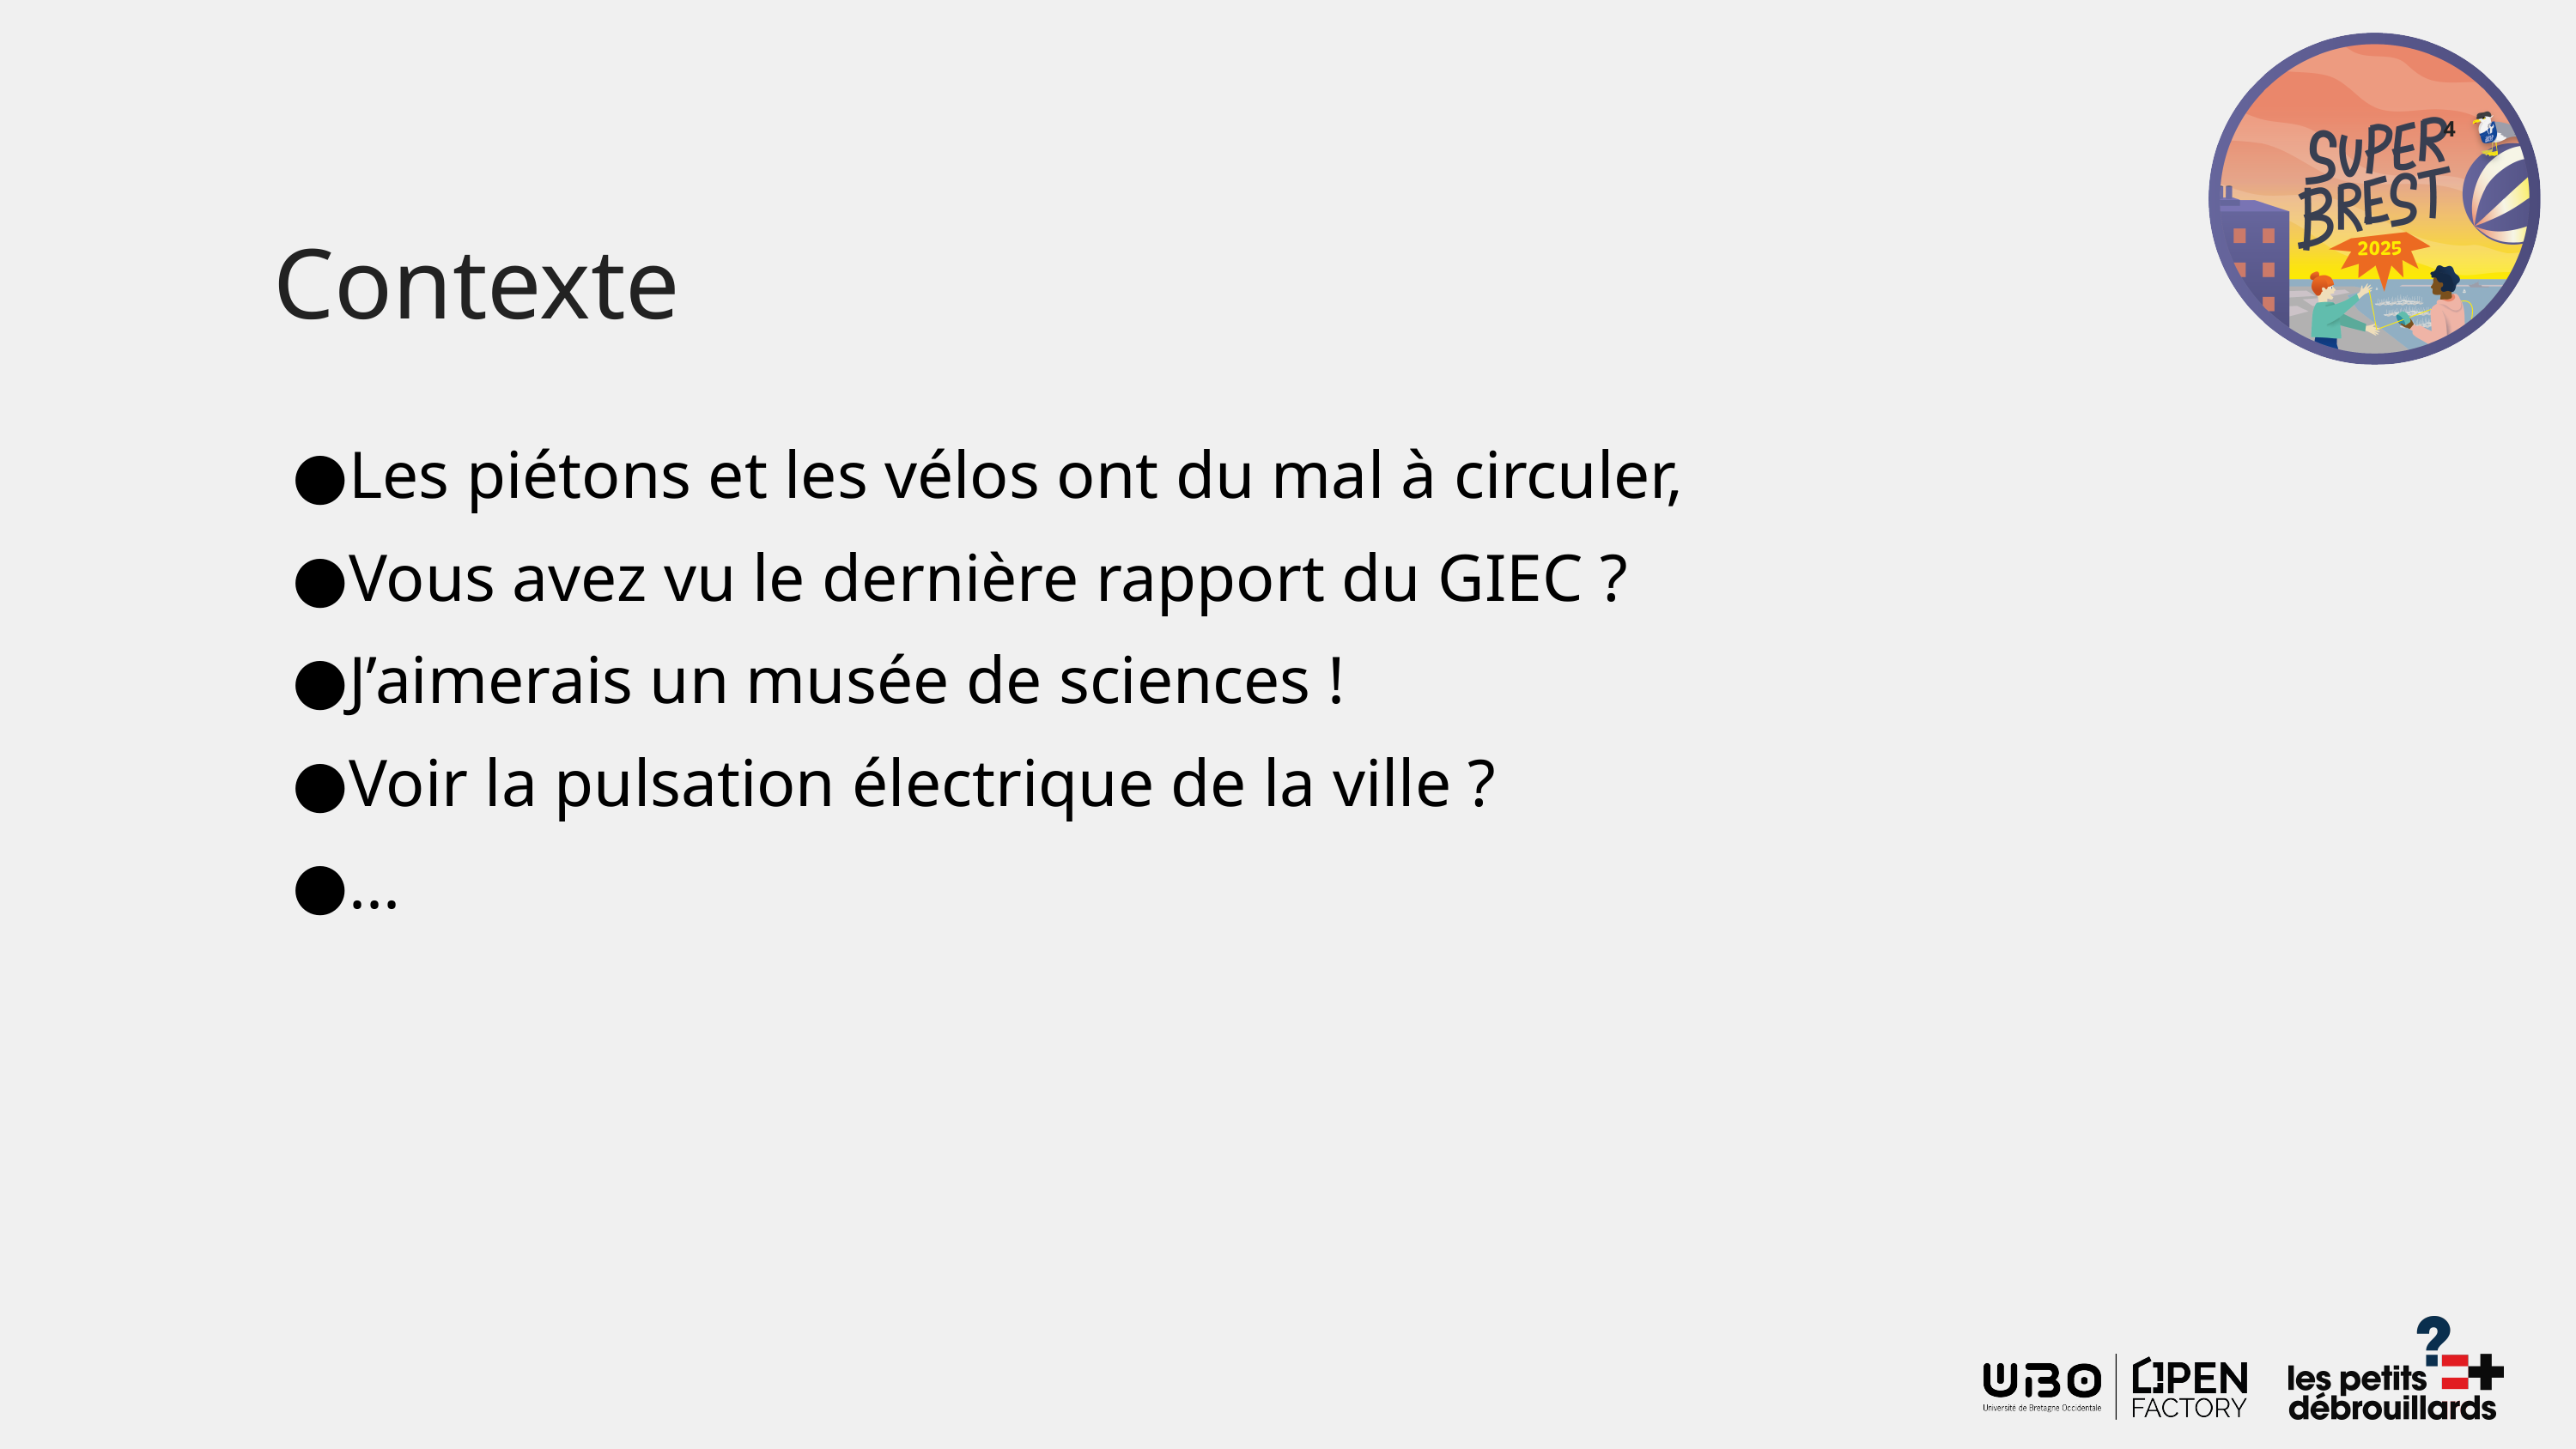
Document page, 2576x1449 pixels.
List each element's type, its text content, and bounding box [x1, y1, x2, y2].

title Contexte [273, 217, 1741, 434]
list Les piétons et les vélos ont du mal à circuler, Vous avez vu le dernière rapport du GIEC ? J’aimerais un musée de sciences ! Voir la pulsation électrique de la ville ? ... [275, 433, 2188, 1122]
picture [2208, 33, 2541, 365]
slide_number <numéro> [2307, 93, 2456, 145]
picture [2288, 1316, 2504, 1420]
picture [1984, 1354, 2247, 1420]
